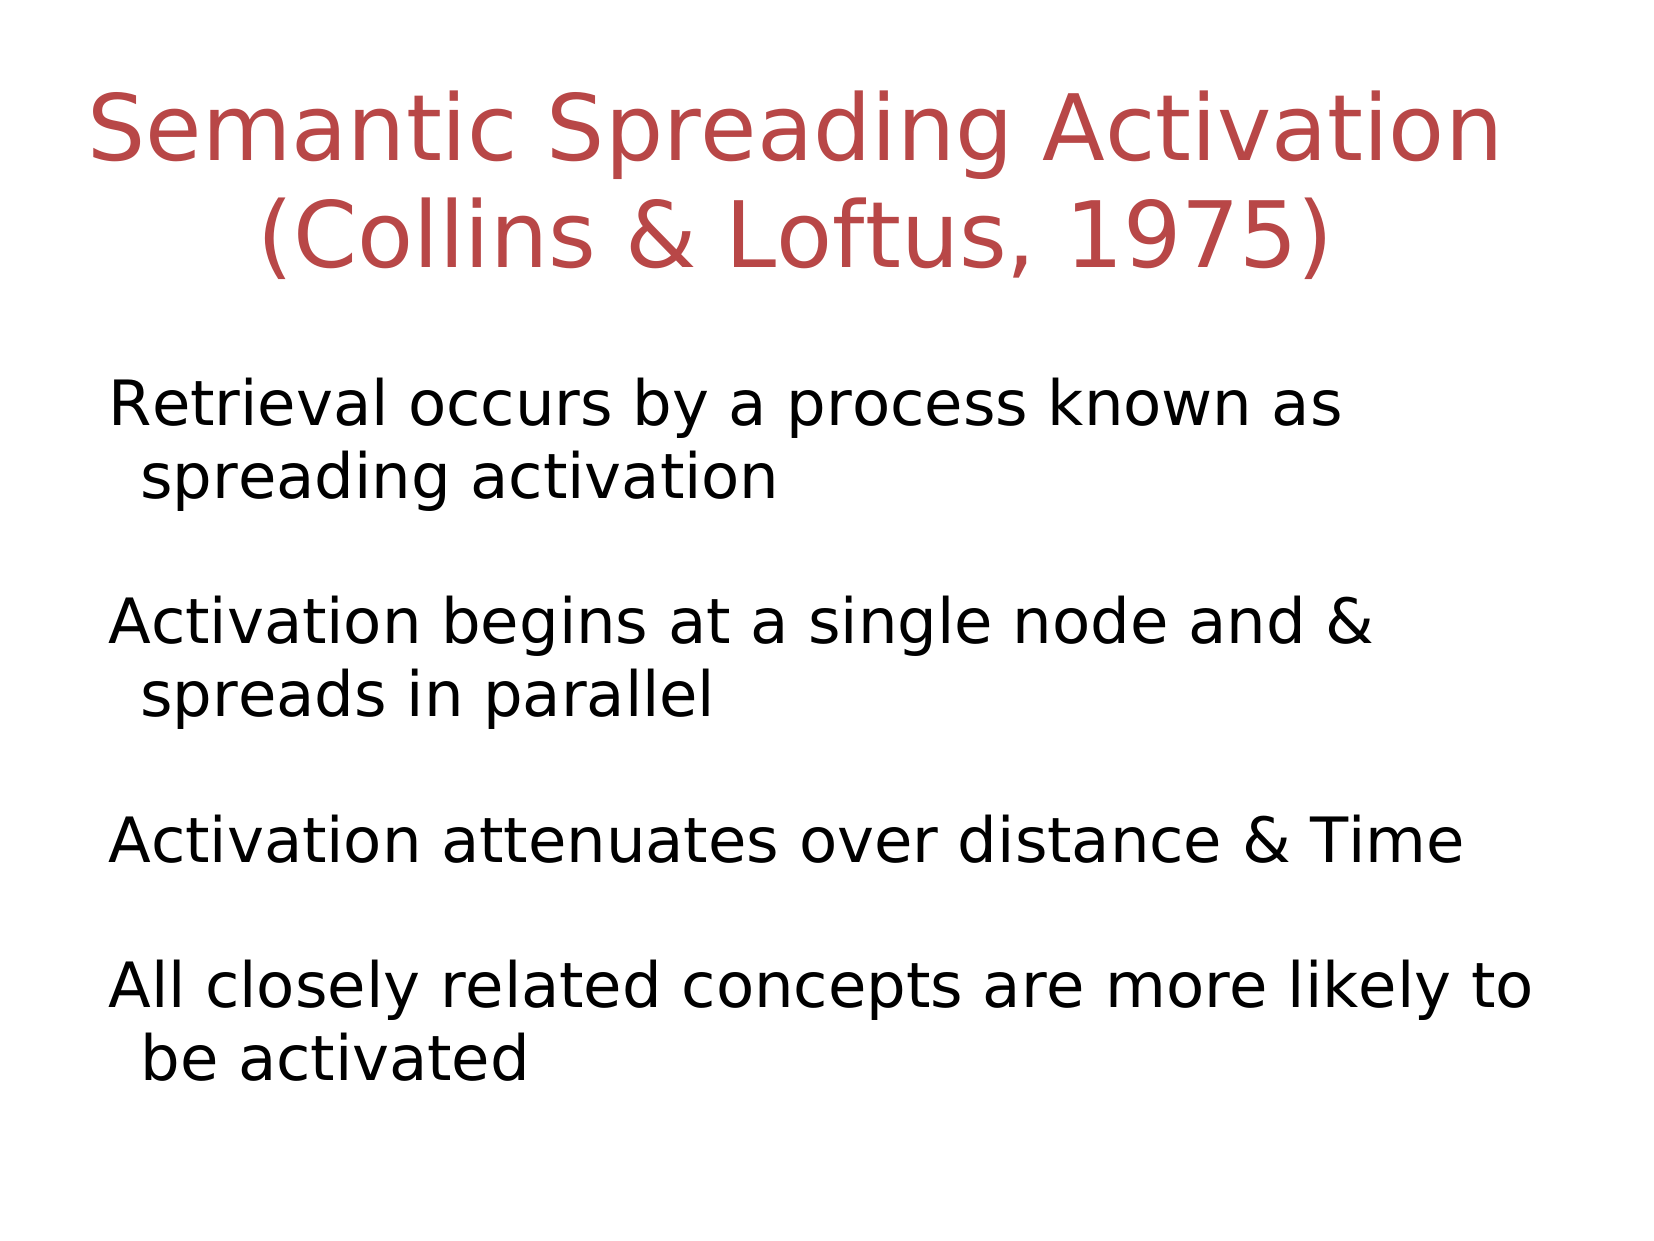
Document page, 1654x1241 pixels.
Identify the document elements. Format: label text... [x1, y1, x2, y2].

title Semantic Spreading Activation (Collins & Loftus, 1975) [55, 75, 1538, 290]
subtitle Retrieval occurs by a process known as spreading activation Activation begins at a single node and & spreads in parallel Activation attenuates over distance & Time All closely related concepts are more likely to be activated [75, 262, 1558, 1201]
